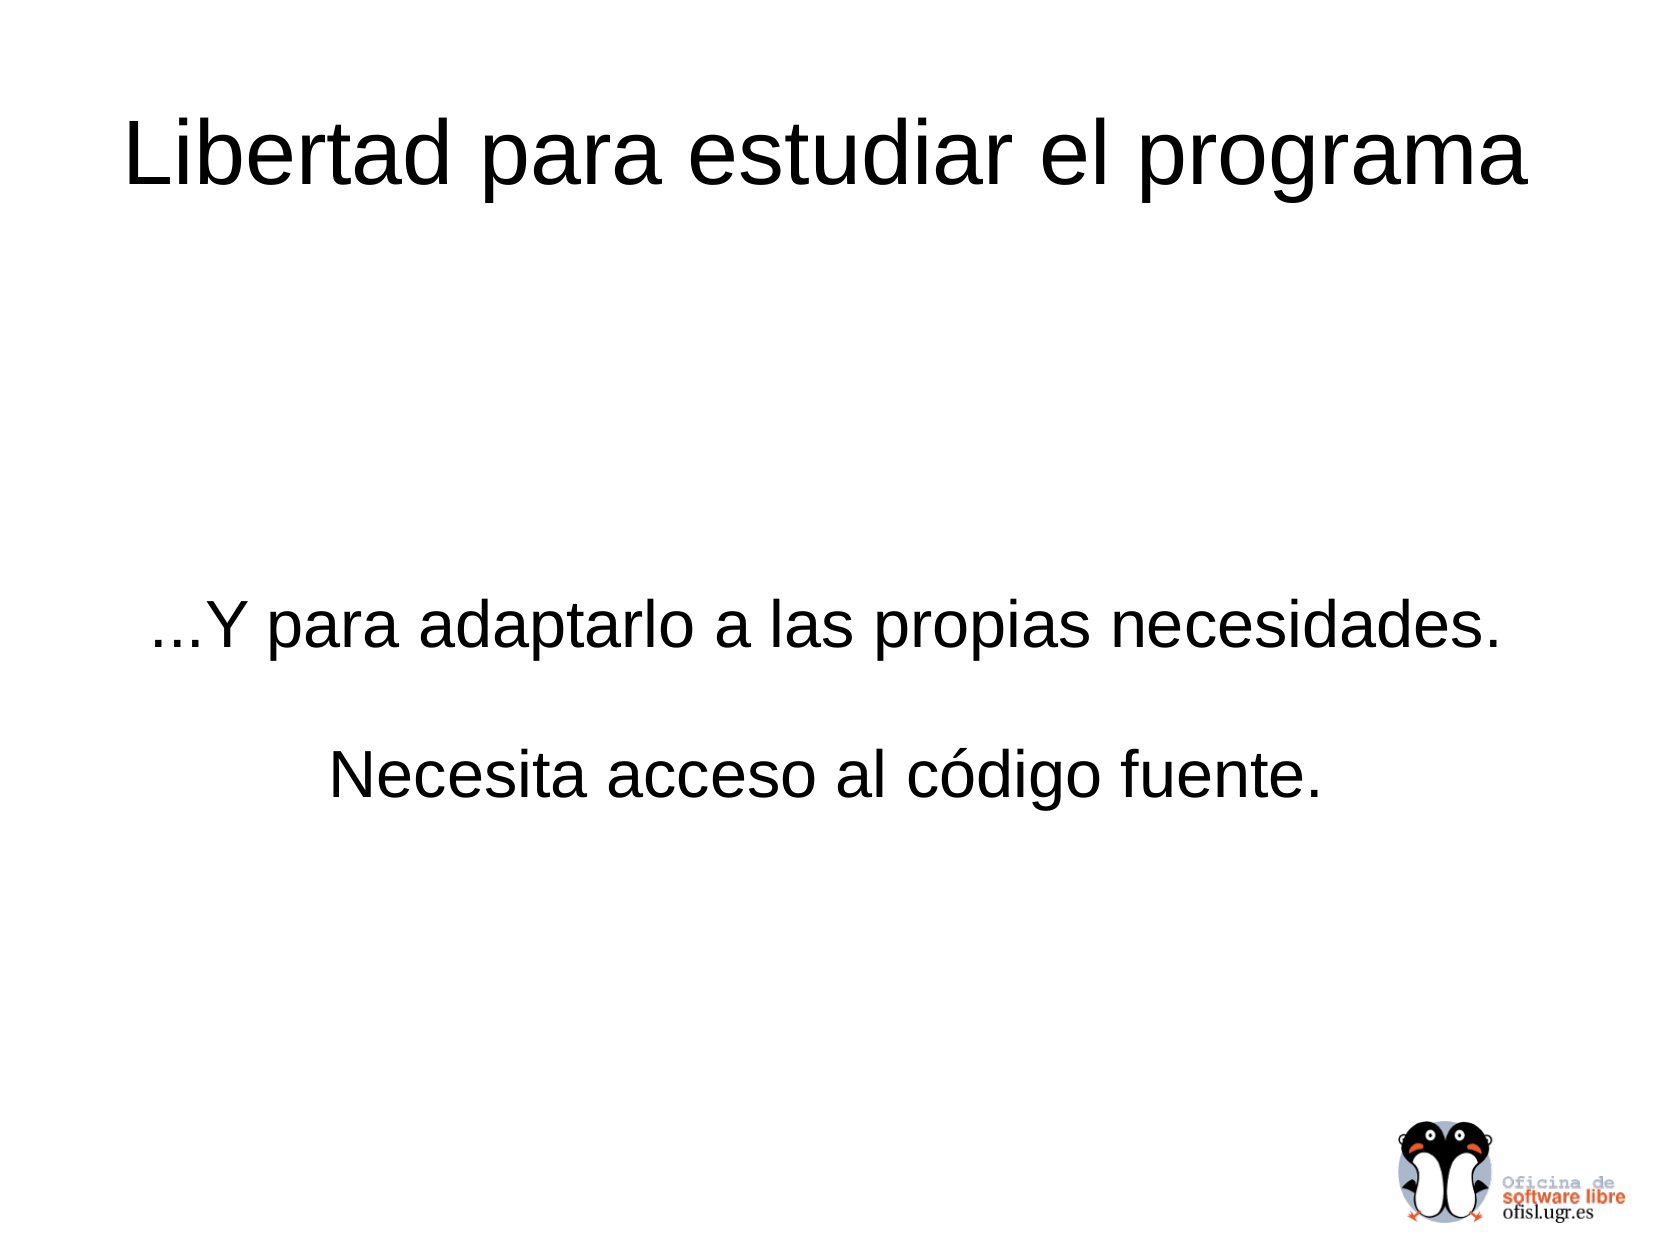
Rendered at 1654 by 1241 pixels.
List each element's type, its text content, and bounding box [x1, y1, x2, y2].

picture [1398, 1121, 1625, 1223]
title Libertad para estudiar el programa [82, 56, 1571, 250]
subtitle ...Y para adaptarlo a las propias necesidades. Necesita acceso al código fuente. [82, 297, 1571, 1102]
